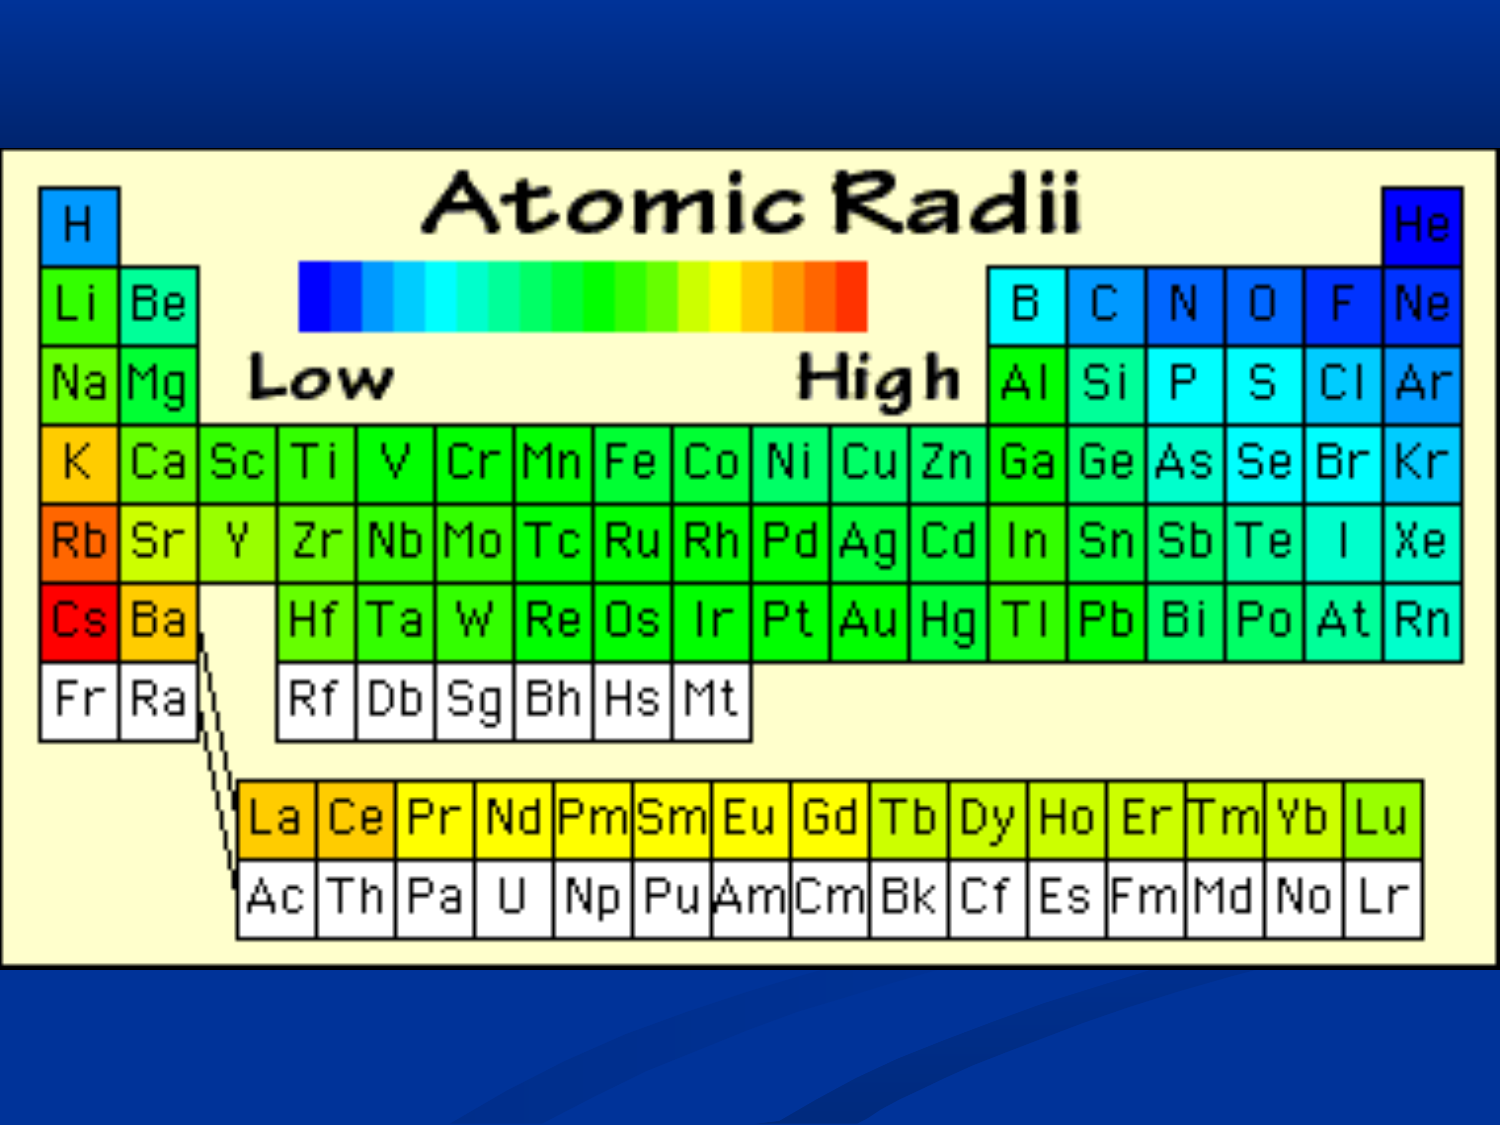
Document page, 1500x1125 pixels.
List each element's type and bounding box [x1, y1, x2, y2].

picture [0, 148, 1500, 971]
